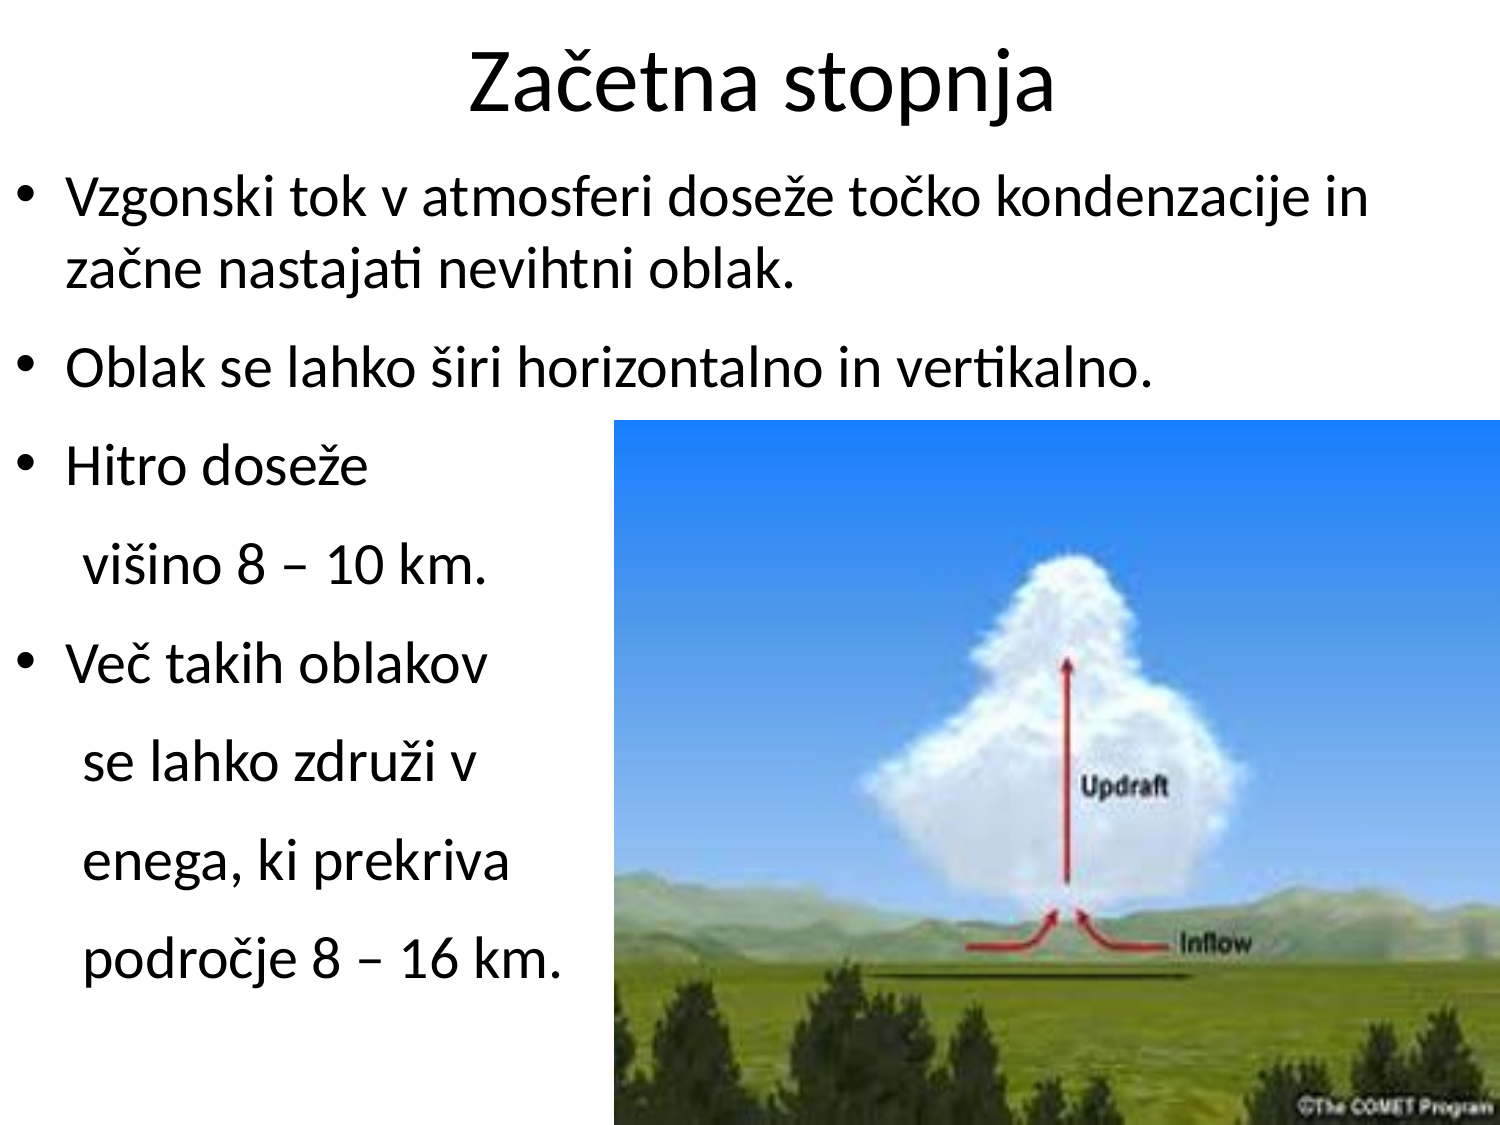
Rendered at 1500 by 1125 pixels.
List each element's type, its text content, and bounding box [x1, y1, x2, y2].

picture [614, 420, 1500, 1125]
title Začetna stopnja [88, 0, 1439, 149]
list Vzgonski tok v atmosferi doseže točko kondenzacije in začne nastajati nevihtni oblak. Oblak se lahko širi horizontalno in vertikalno. Hitro doseže višino 8 – 10 km. Več takih oblakov se lahko združi v enega, ki prekriva področje 8 – 16 km. [0, 149, 1500, 1005]
